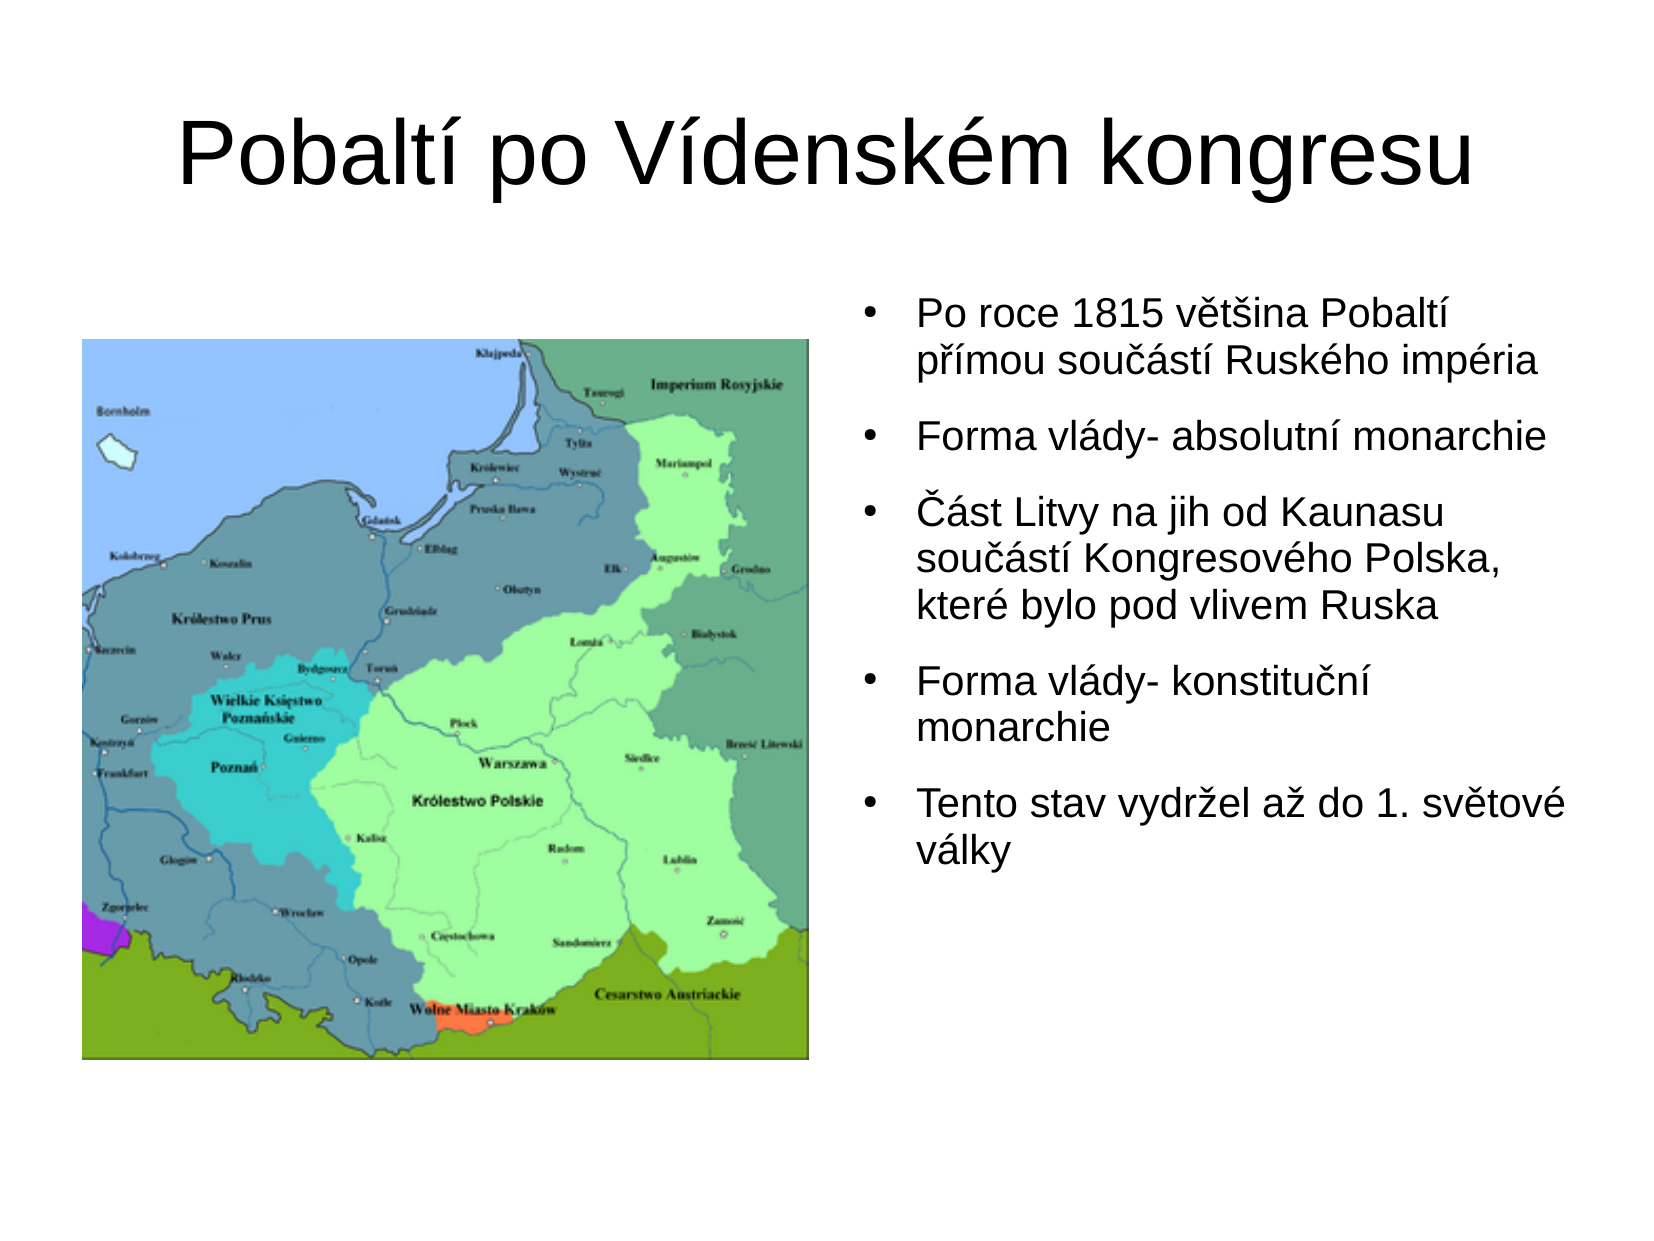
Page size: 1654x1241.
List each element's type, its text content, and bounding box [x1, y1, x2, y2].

list Po roce 1815 většina Pobaltí přímou součástí Ruského impéria Forma vlády- absolutní monarchie Část Litvy na jih od Kaunasu součástí Kongresového Polska, které bylo pod vlivem Ruska Forma vlády- konstituční monarchie Tento stav vydržel až do 1. světové války [845, 290, 1572, 1109]
title Pobaltí po Vídenském kongresu [82, 49, 1571, 257]
picture [82, 339, 809, 1060]
